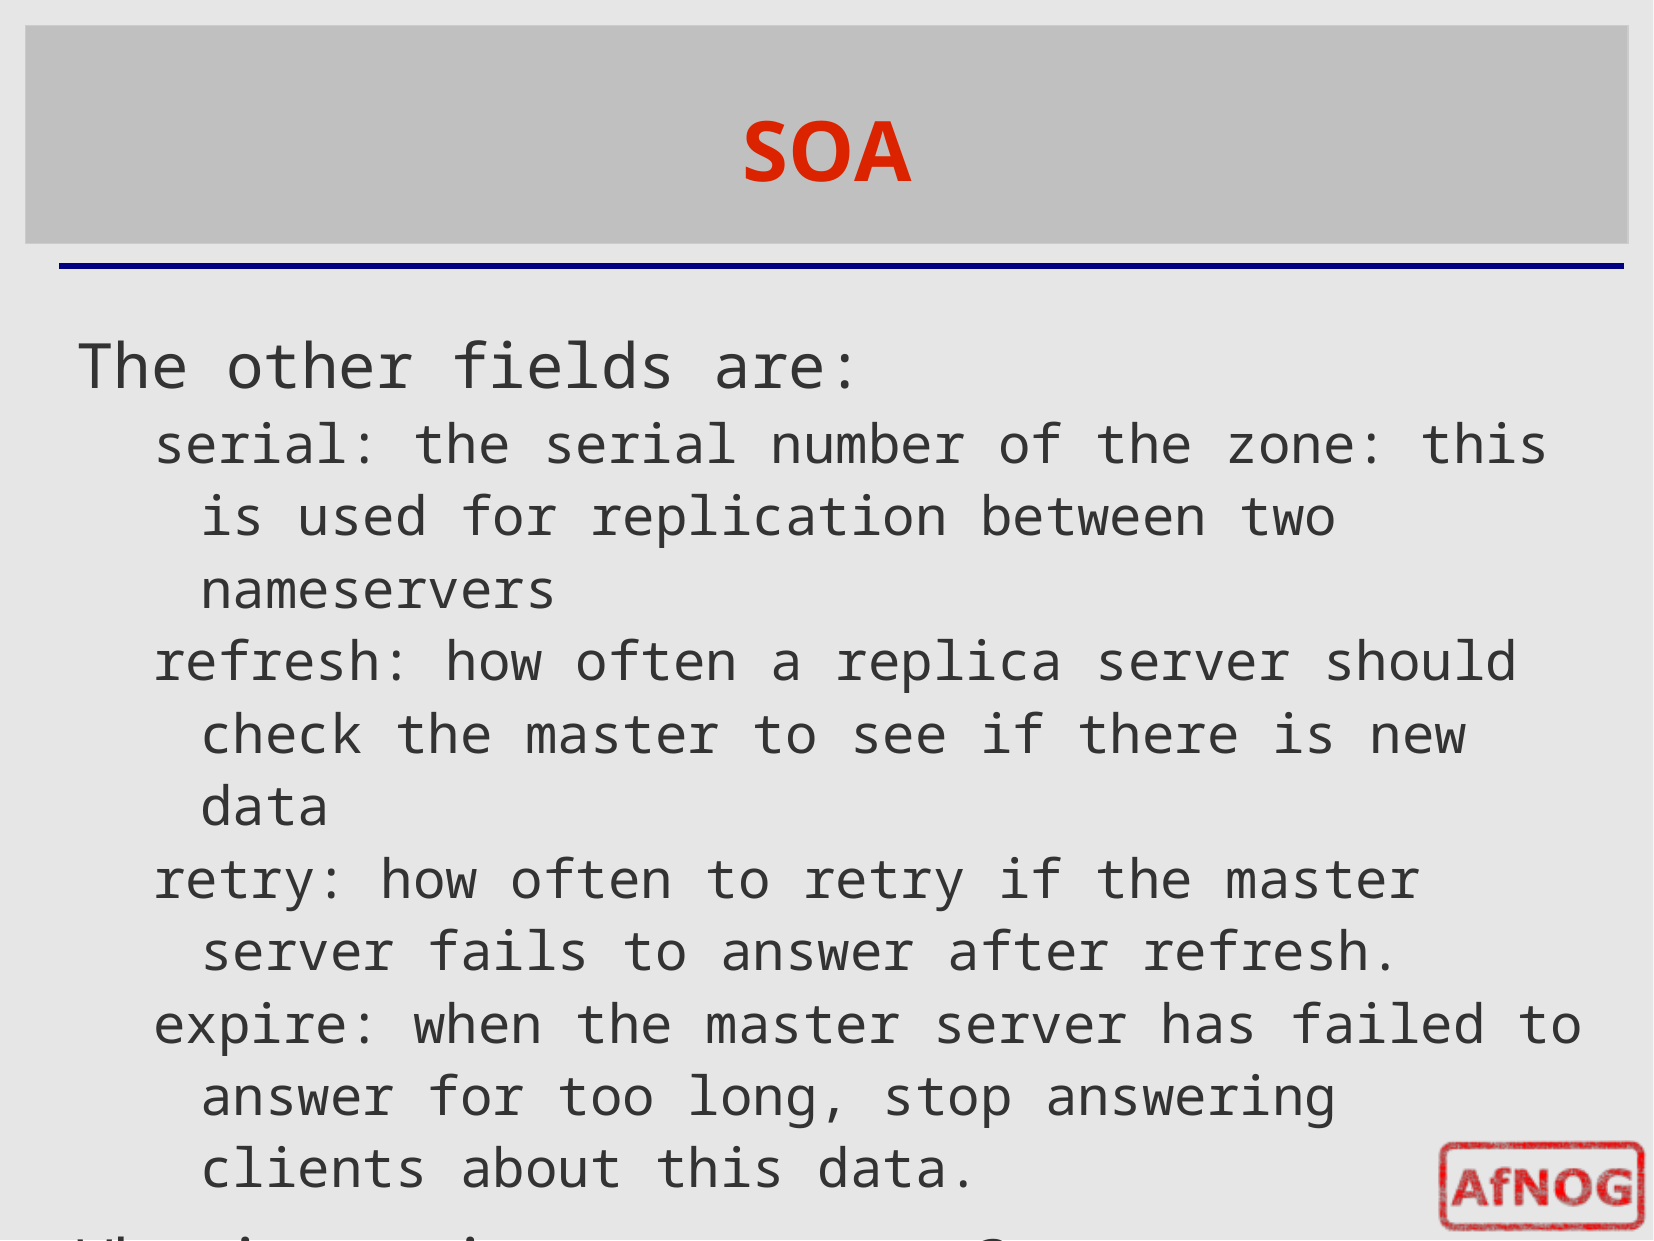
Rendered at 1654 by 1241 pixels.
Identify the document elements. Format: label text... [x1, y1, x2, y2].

title SOA [121, 46, 1534, 254]
list The other fields are: serial: the serial number of the zone: this is used for replication between two nameservers refresh: how often a replica server should check the master to see if there is new data retry: how often to retry if the master server fails to answer after refresh. expire: when the master server has failed to answer for too long, stop answering clients about this data. Why is expire necessary ? [59, 322, 1595, 1185]
picture [1437, 1139, 1648, 1235]
